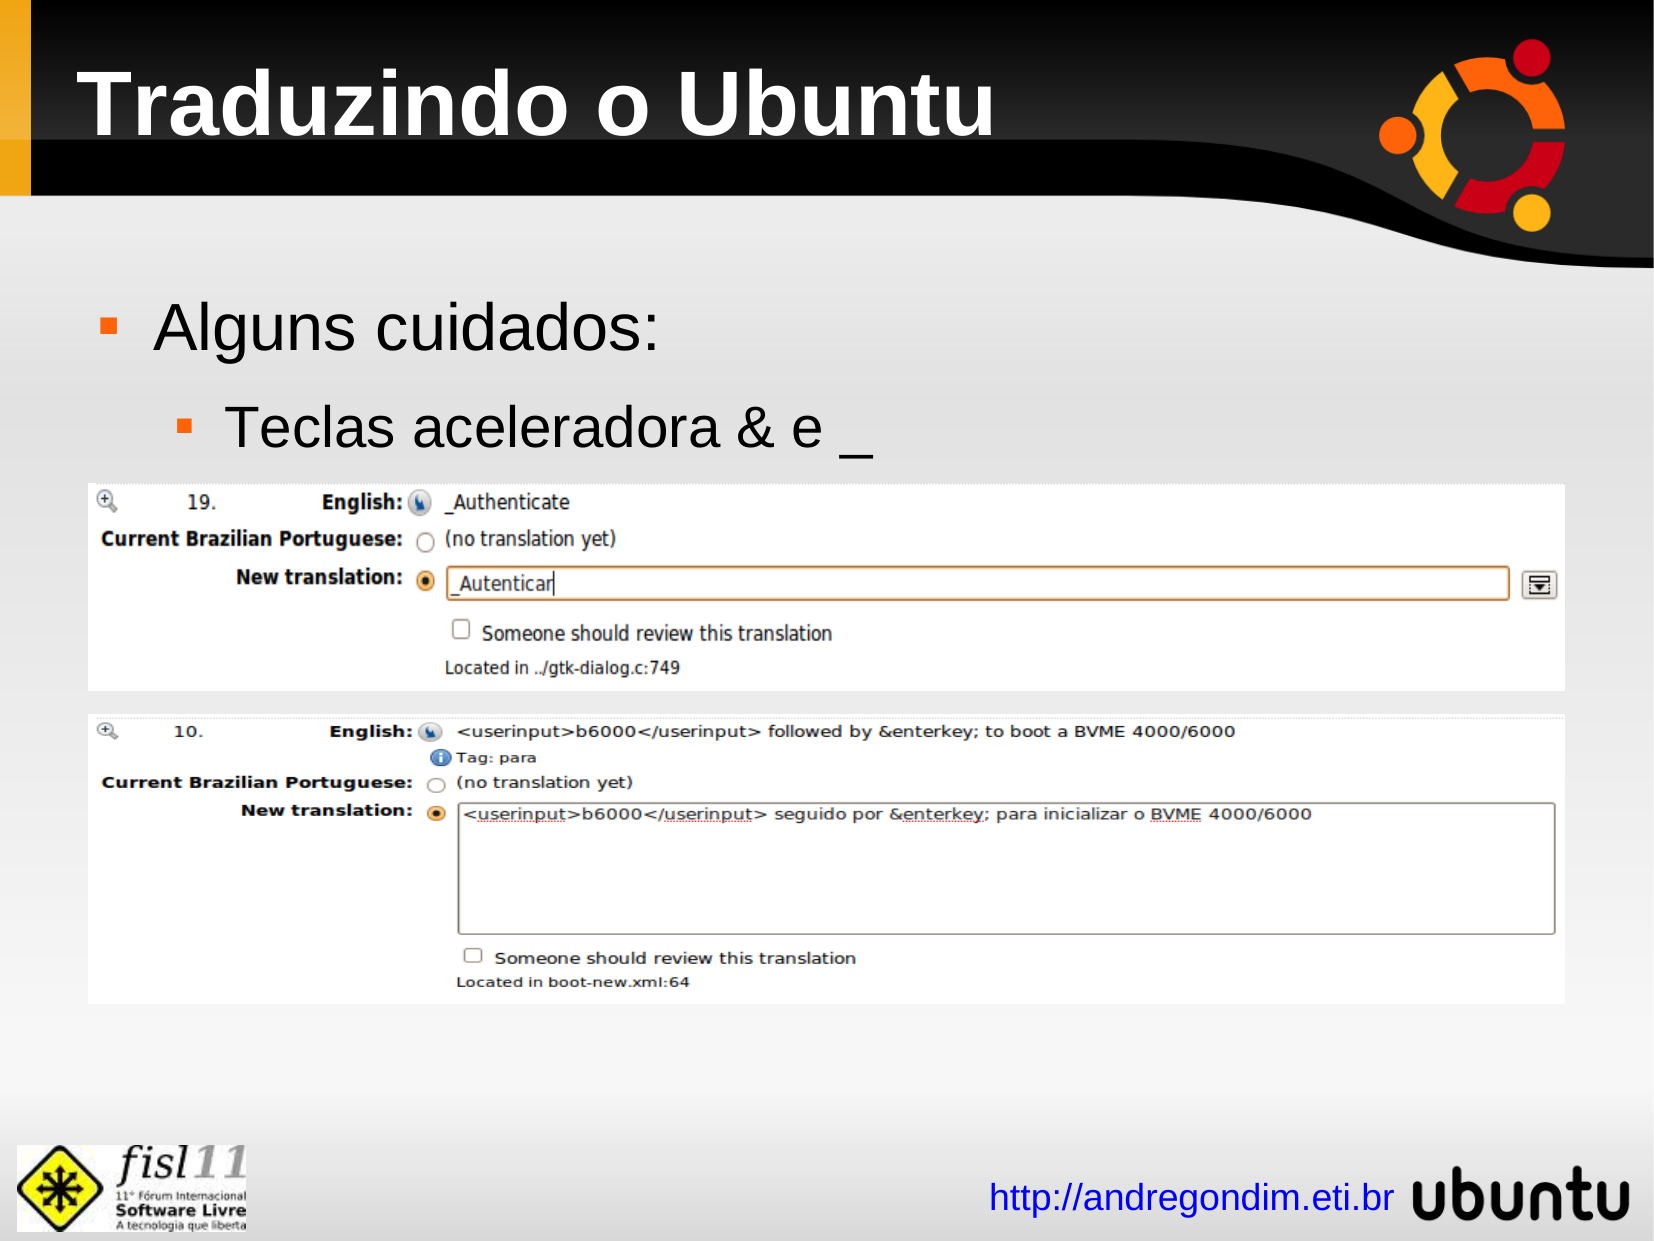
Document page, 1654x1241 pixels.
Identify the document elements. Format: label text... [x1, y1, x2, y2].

list Alguns cuidados: Teclas aceleradora & e _ [82, 290, 1571, 532]
title Traduzindo o Ubuntu [76, 0, 1565, 208]
picture [0, 0, 1654, 1241]
